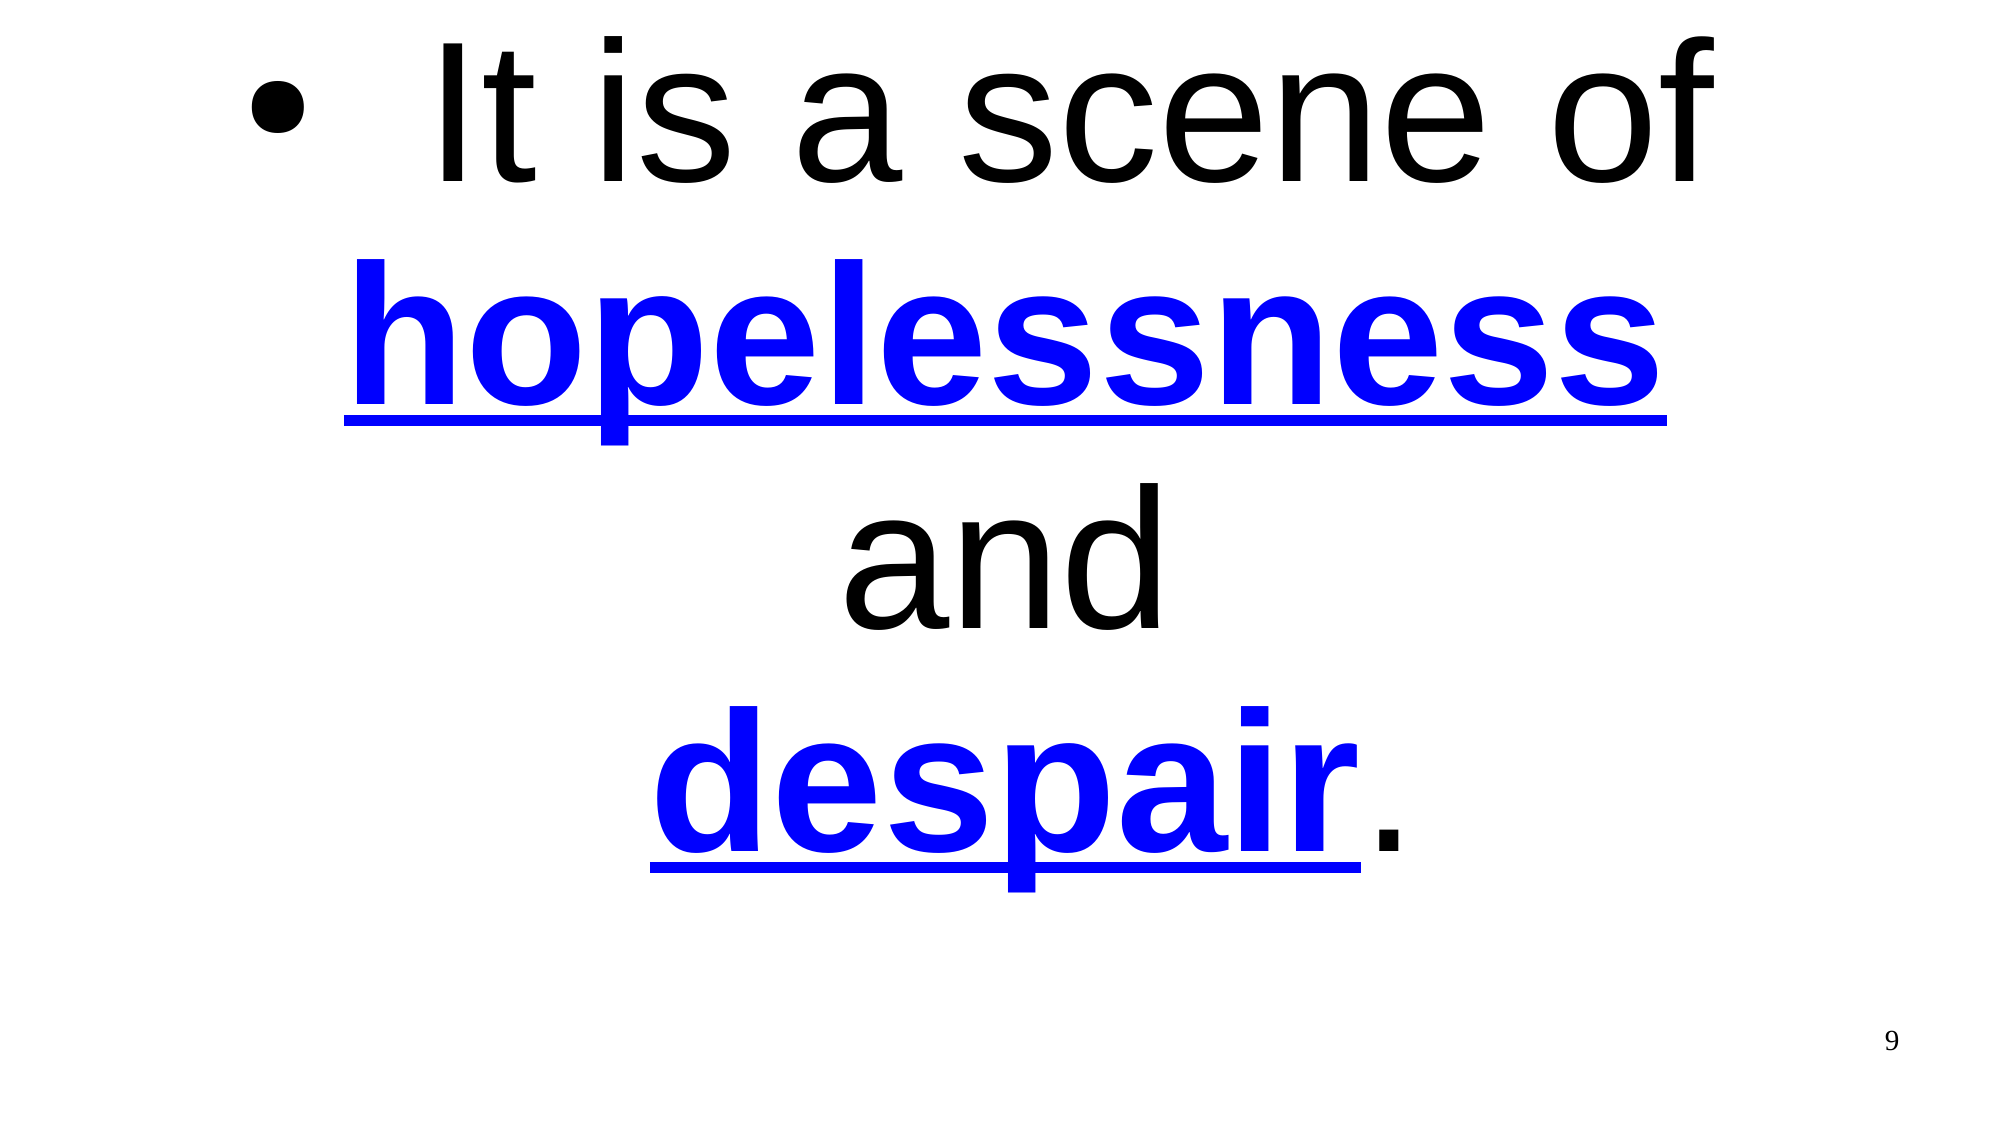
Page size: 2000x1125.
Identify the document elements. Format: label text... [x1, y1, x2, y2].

list It is a scene of hopelessness and despair. [0, 0, 1996, 1123]
